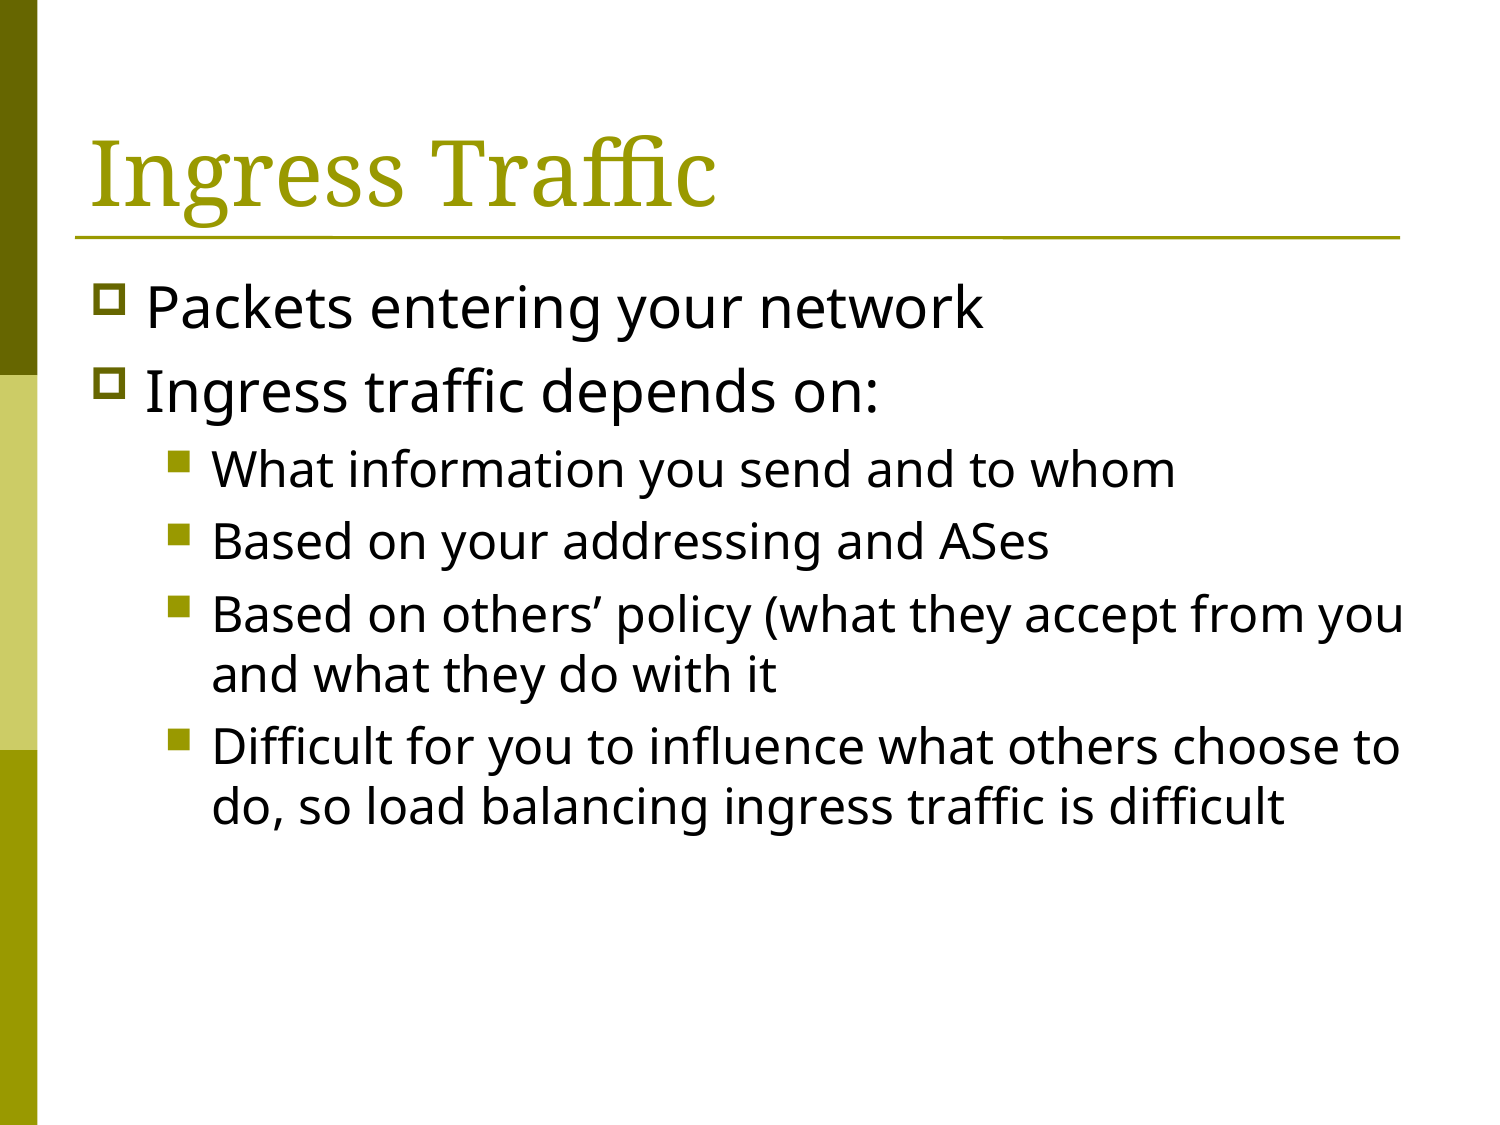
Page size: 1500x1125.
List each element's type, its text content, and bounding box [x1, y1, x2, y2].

list Packets entering your network Ingress traffic depends on: What information you send and to whom Based on your addressing and ASes Based on others’ policy (what they accept from you and what they do with it Difficult for you to influence what others choose to do, so load balancing ingress traffic is difficult [75, 262, 1426, 1006]
title Ingress Traffic [75, 45, 1426, 233]
